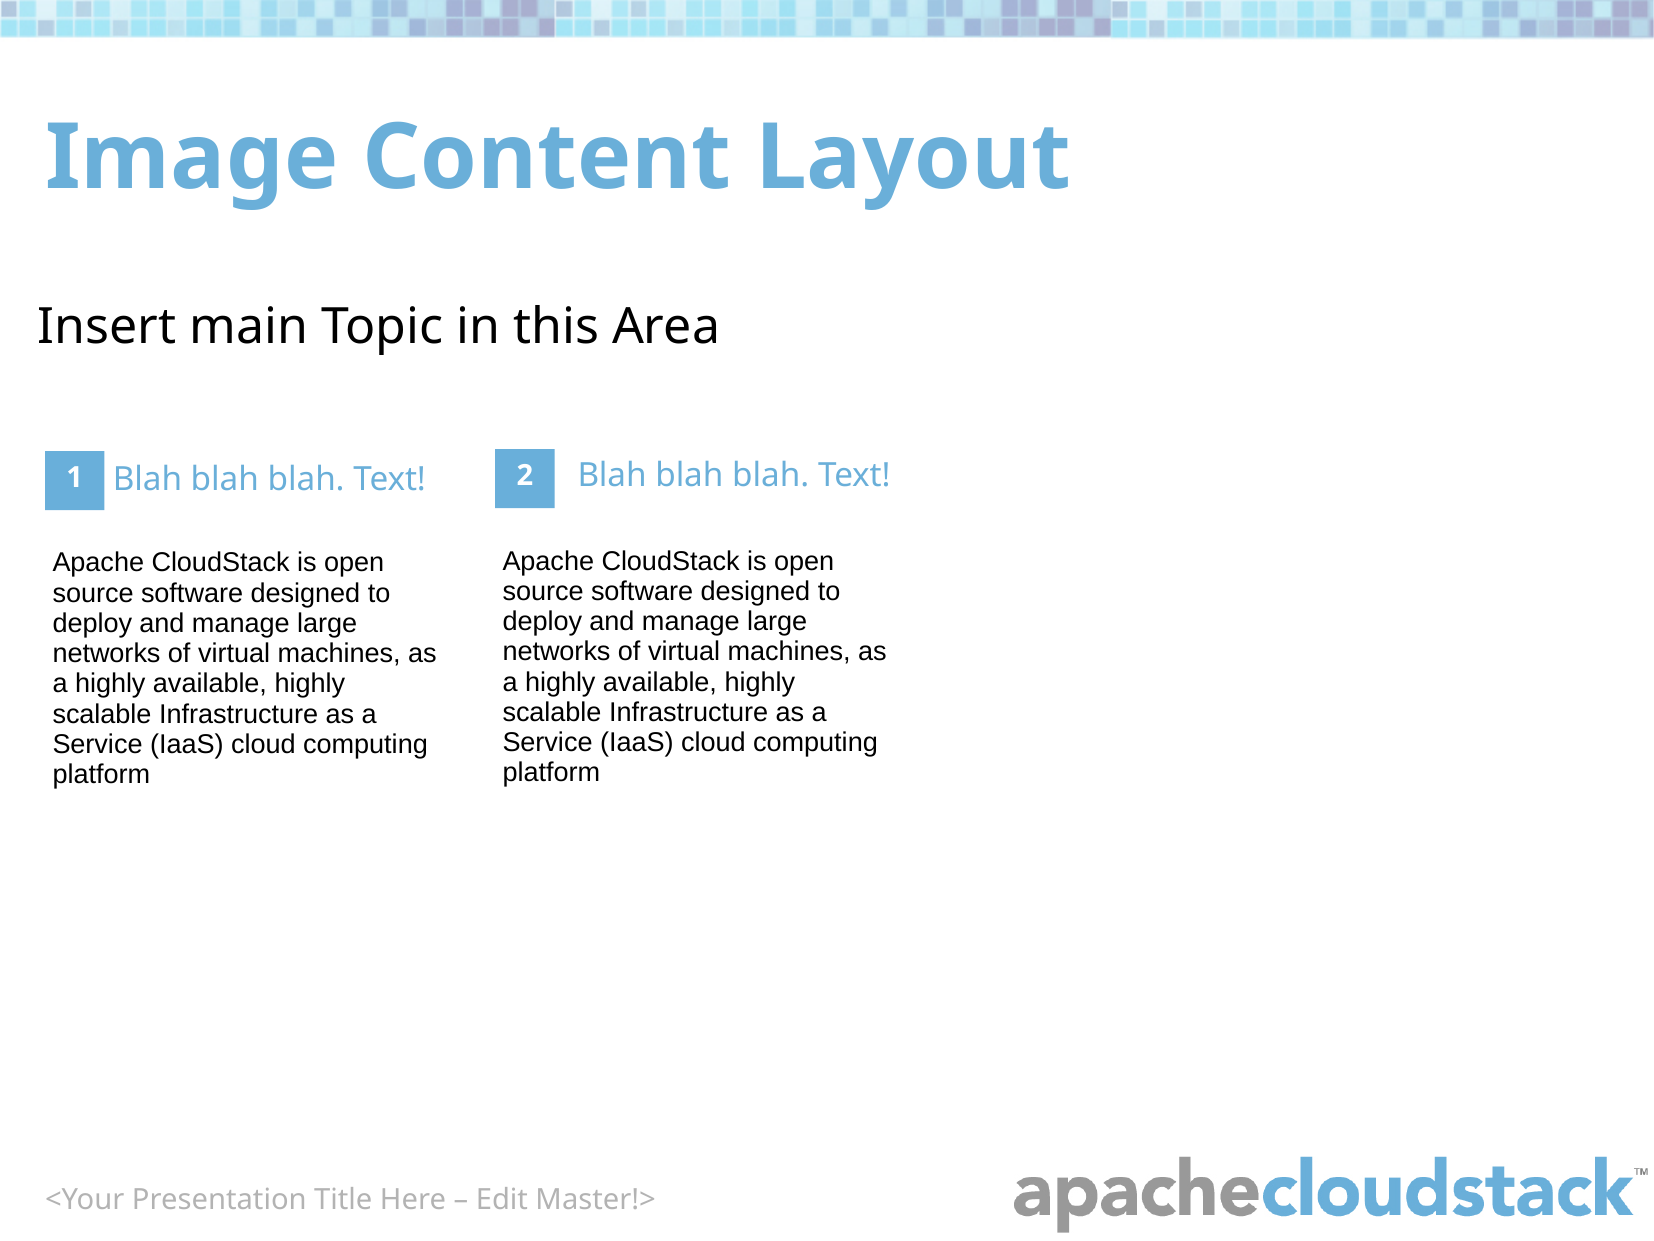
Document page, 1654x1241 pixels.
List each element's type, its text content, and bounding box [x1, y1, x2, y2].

text_box 2 [495, 449, 555, 509]
text_box Insert main Topic in this Area [30, 282, 901, 445]
picture [1014, 1156, 1648, 1233]
text_box Blah blah blah. Text! [570, 445, 889, 507]
text_box Blah blah blah. Text! [105, 447, 424, 511]
text_box 1 [45, 451, 105, 511]
title Image Content Layout [45, 49, 1606, 257]
text_box Apache CloudStack is open source software designed to deploy and manage large networks of virtual machines, as a highly available, highly scalable Infrastructure as a Service (IaaS) cloud computing platform [45, 540, 451, 797]
text_box Apache CloudStack is open source software designed to deploy and manage large networks of virtual machines, as a highly available, highly scalable Infrastructure as a Service (IaaS) cloud computing platform [495, 538, 901, 796]
